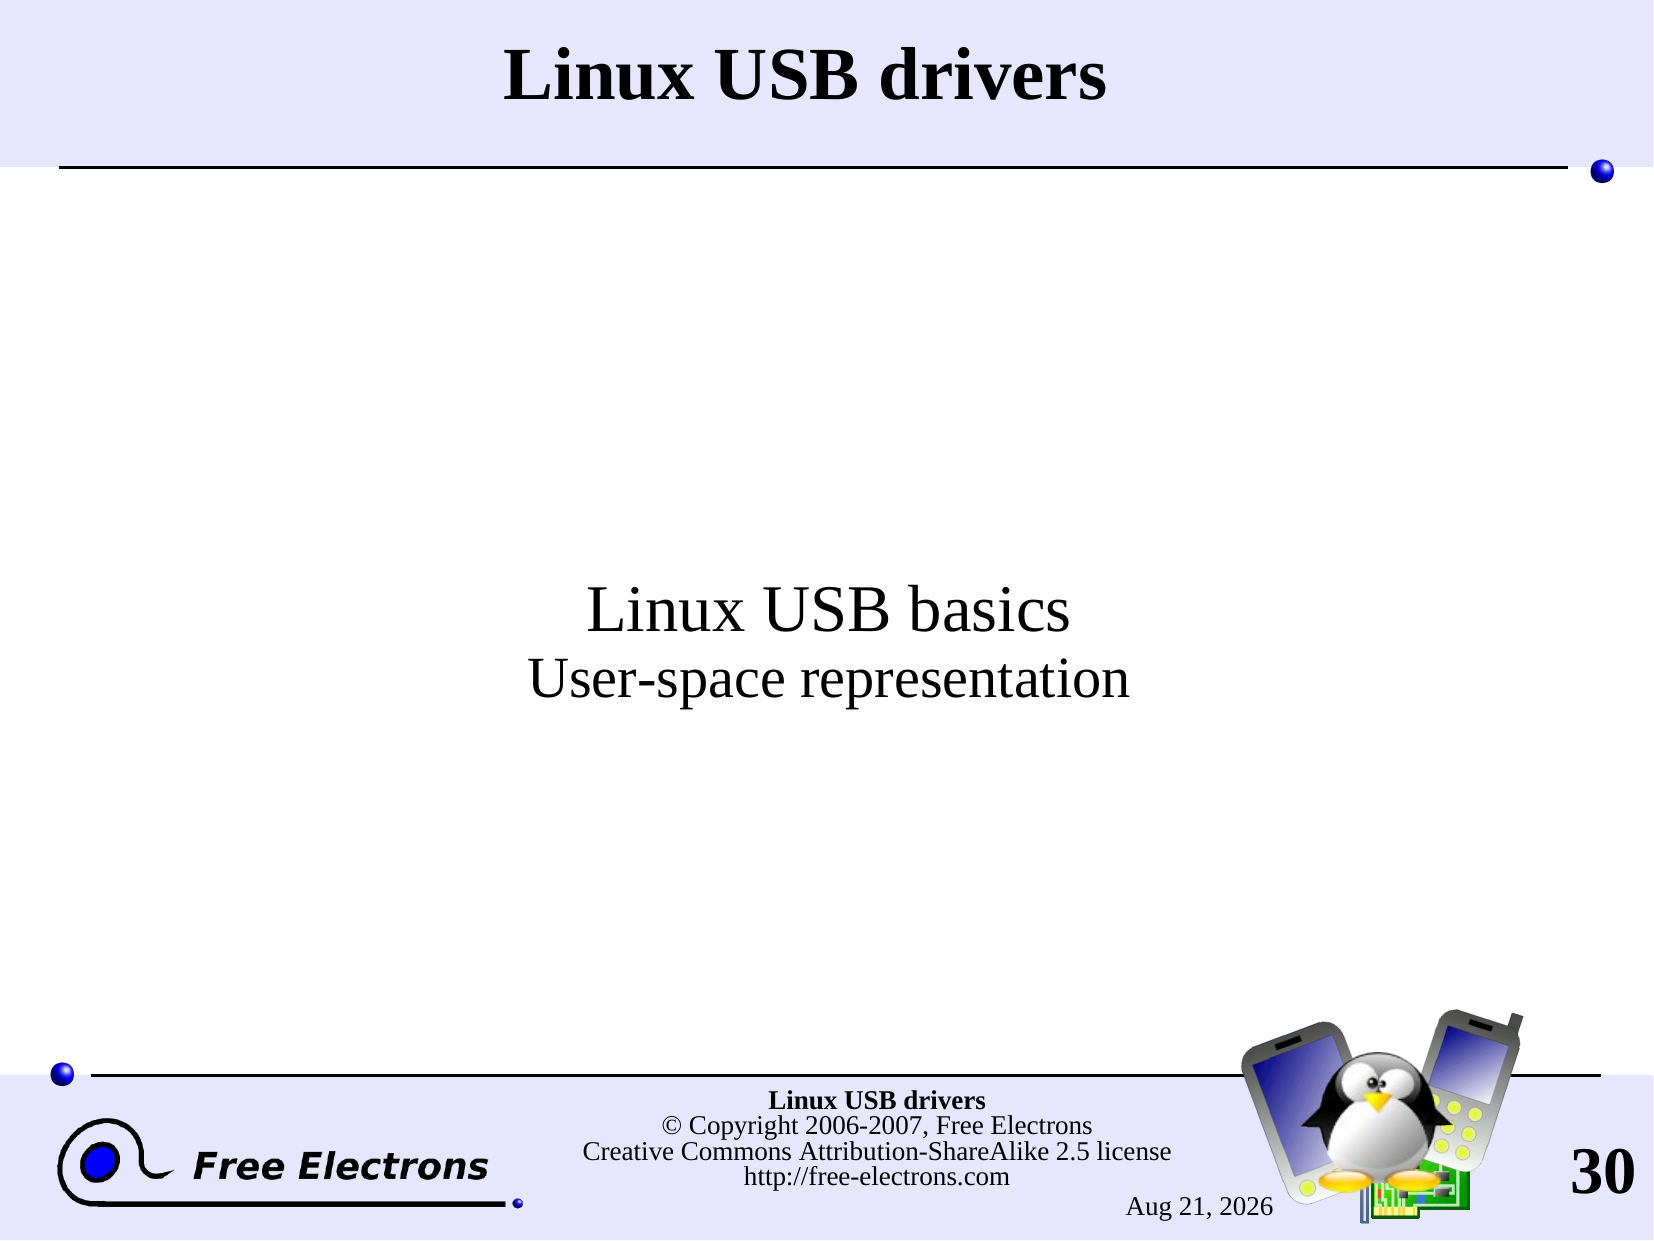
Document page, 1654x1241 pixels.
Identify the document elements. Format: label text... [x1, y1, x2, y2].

subtitle Linux USB basics User-space representation [105, 216, 1518, 1066]
picture [50, 1107, 527, 1216]
title Linux USB drivers [60, 25, 1551, 124]
picture [1231, 1007, 1538, 1241]
